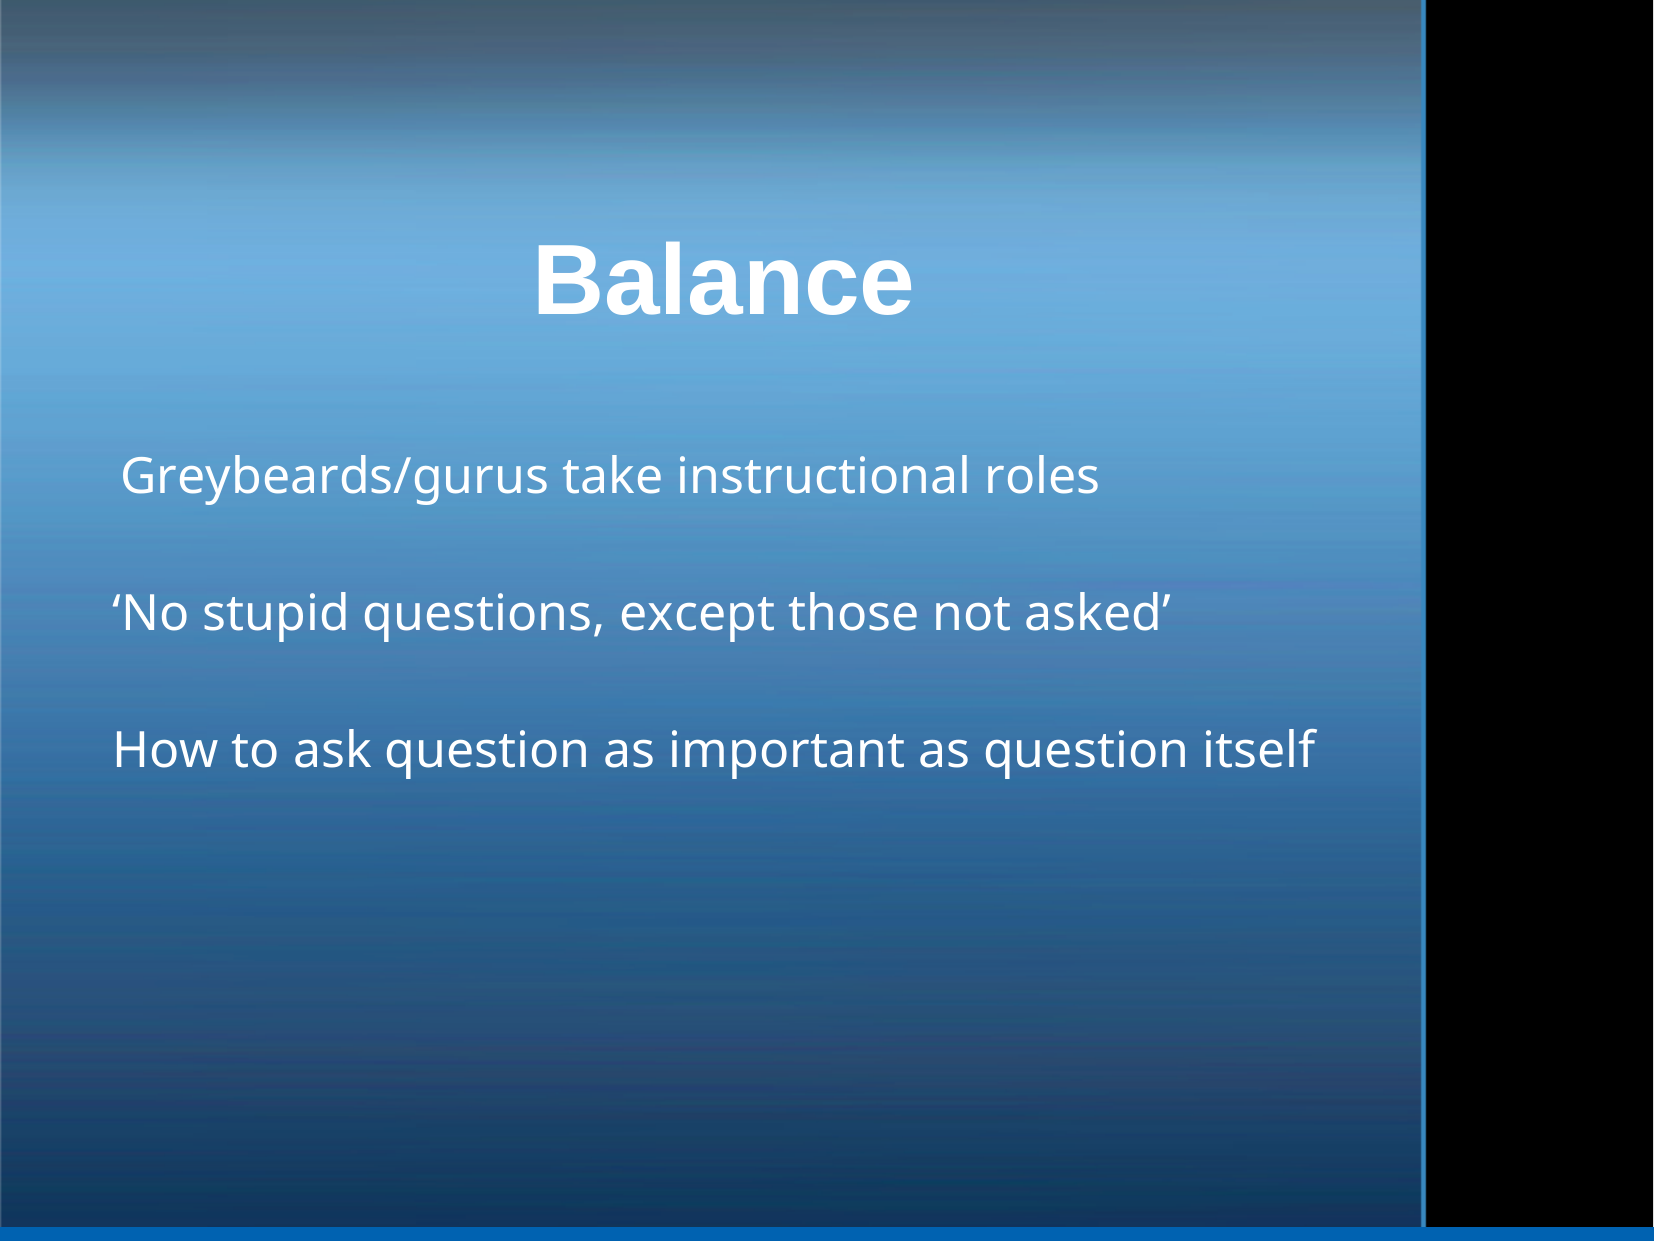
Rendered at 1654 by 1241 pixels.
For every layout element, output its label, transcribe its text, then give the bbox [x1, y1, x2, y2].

picture [0, 0, 1654, 1227]
title Greybeards/gurus take instructional roles ‘No stupid questions, except those not asked’ How to ask question as important as question itself [112, 359, 1351, 863]
title Balance [0, 176, 1448, 384]
